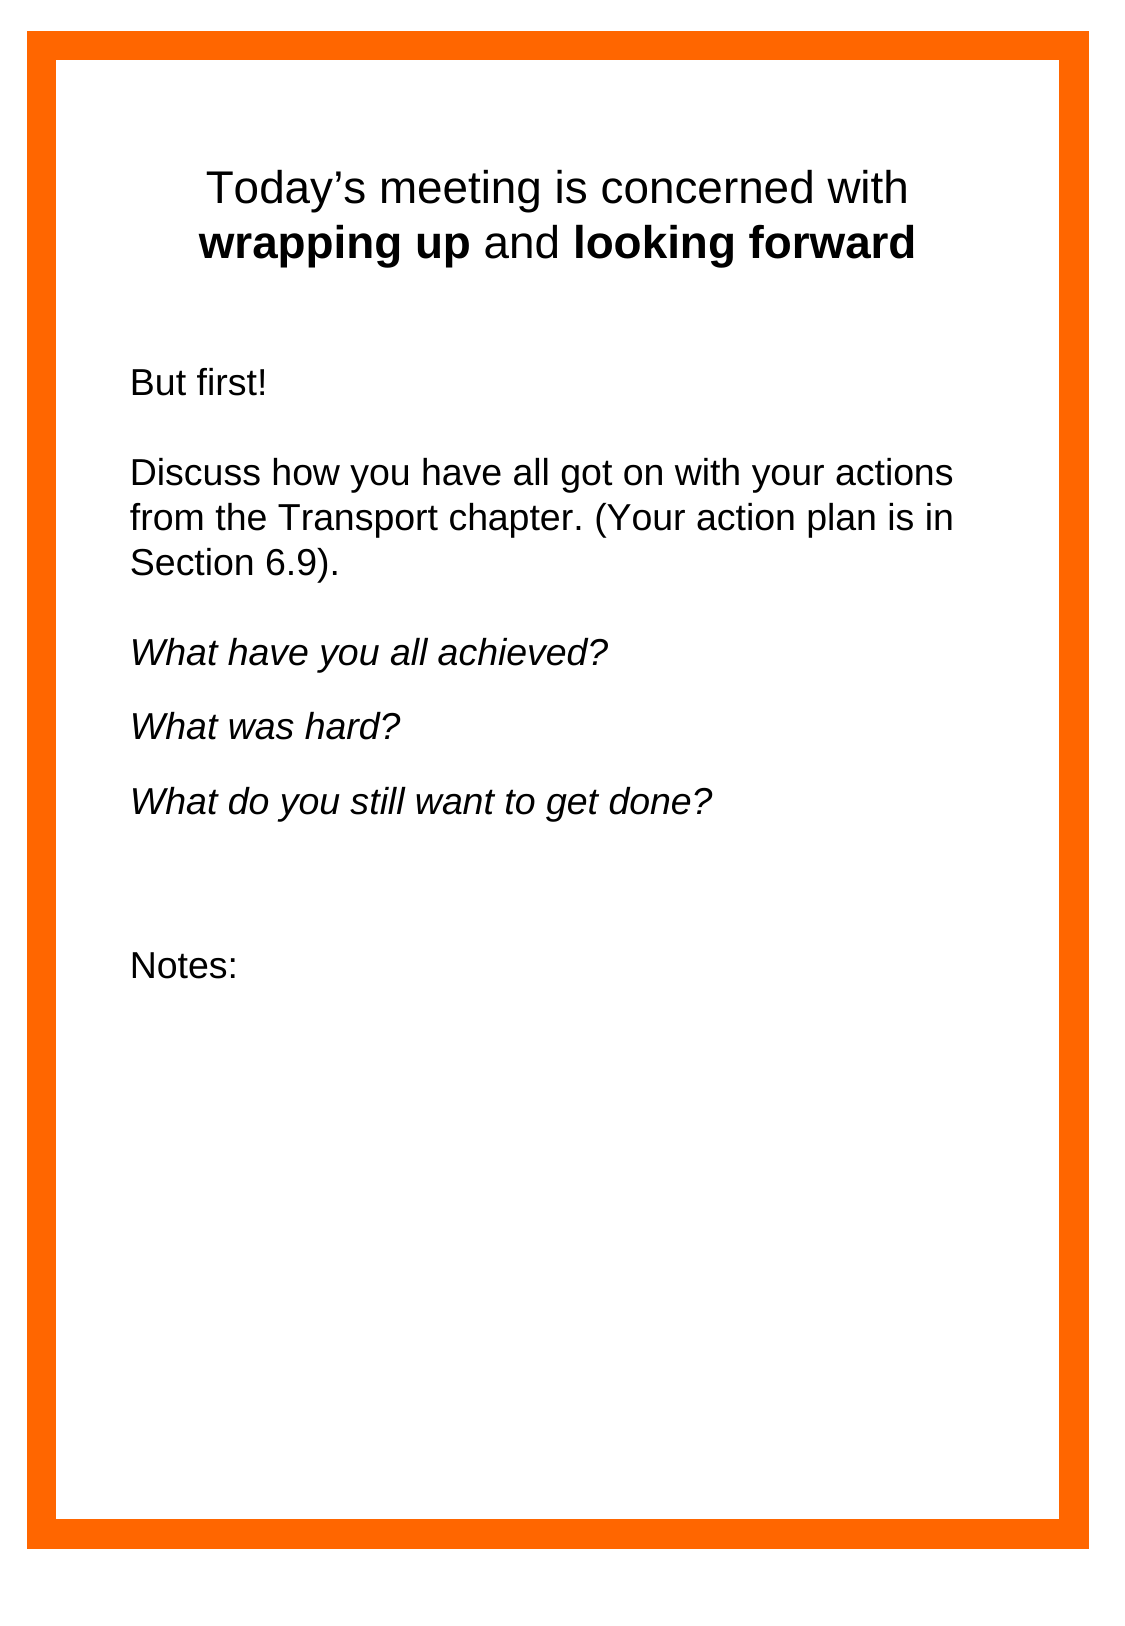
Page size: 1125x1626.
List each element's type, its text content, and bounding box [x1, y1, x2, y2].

text_box Today’s meeting is concerned with wrapping up and looking forward But first! Discuss how you have all got on with your actions from the Transport chapter. (Your action plan is in Section 6.9). What have you all achieved? What was hard? What do you still want to get done? Notes: [41, 45, 1075, 1535]
